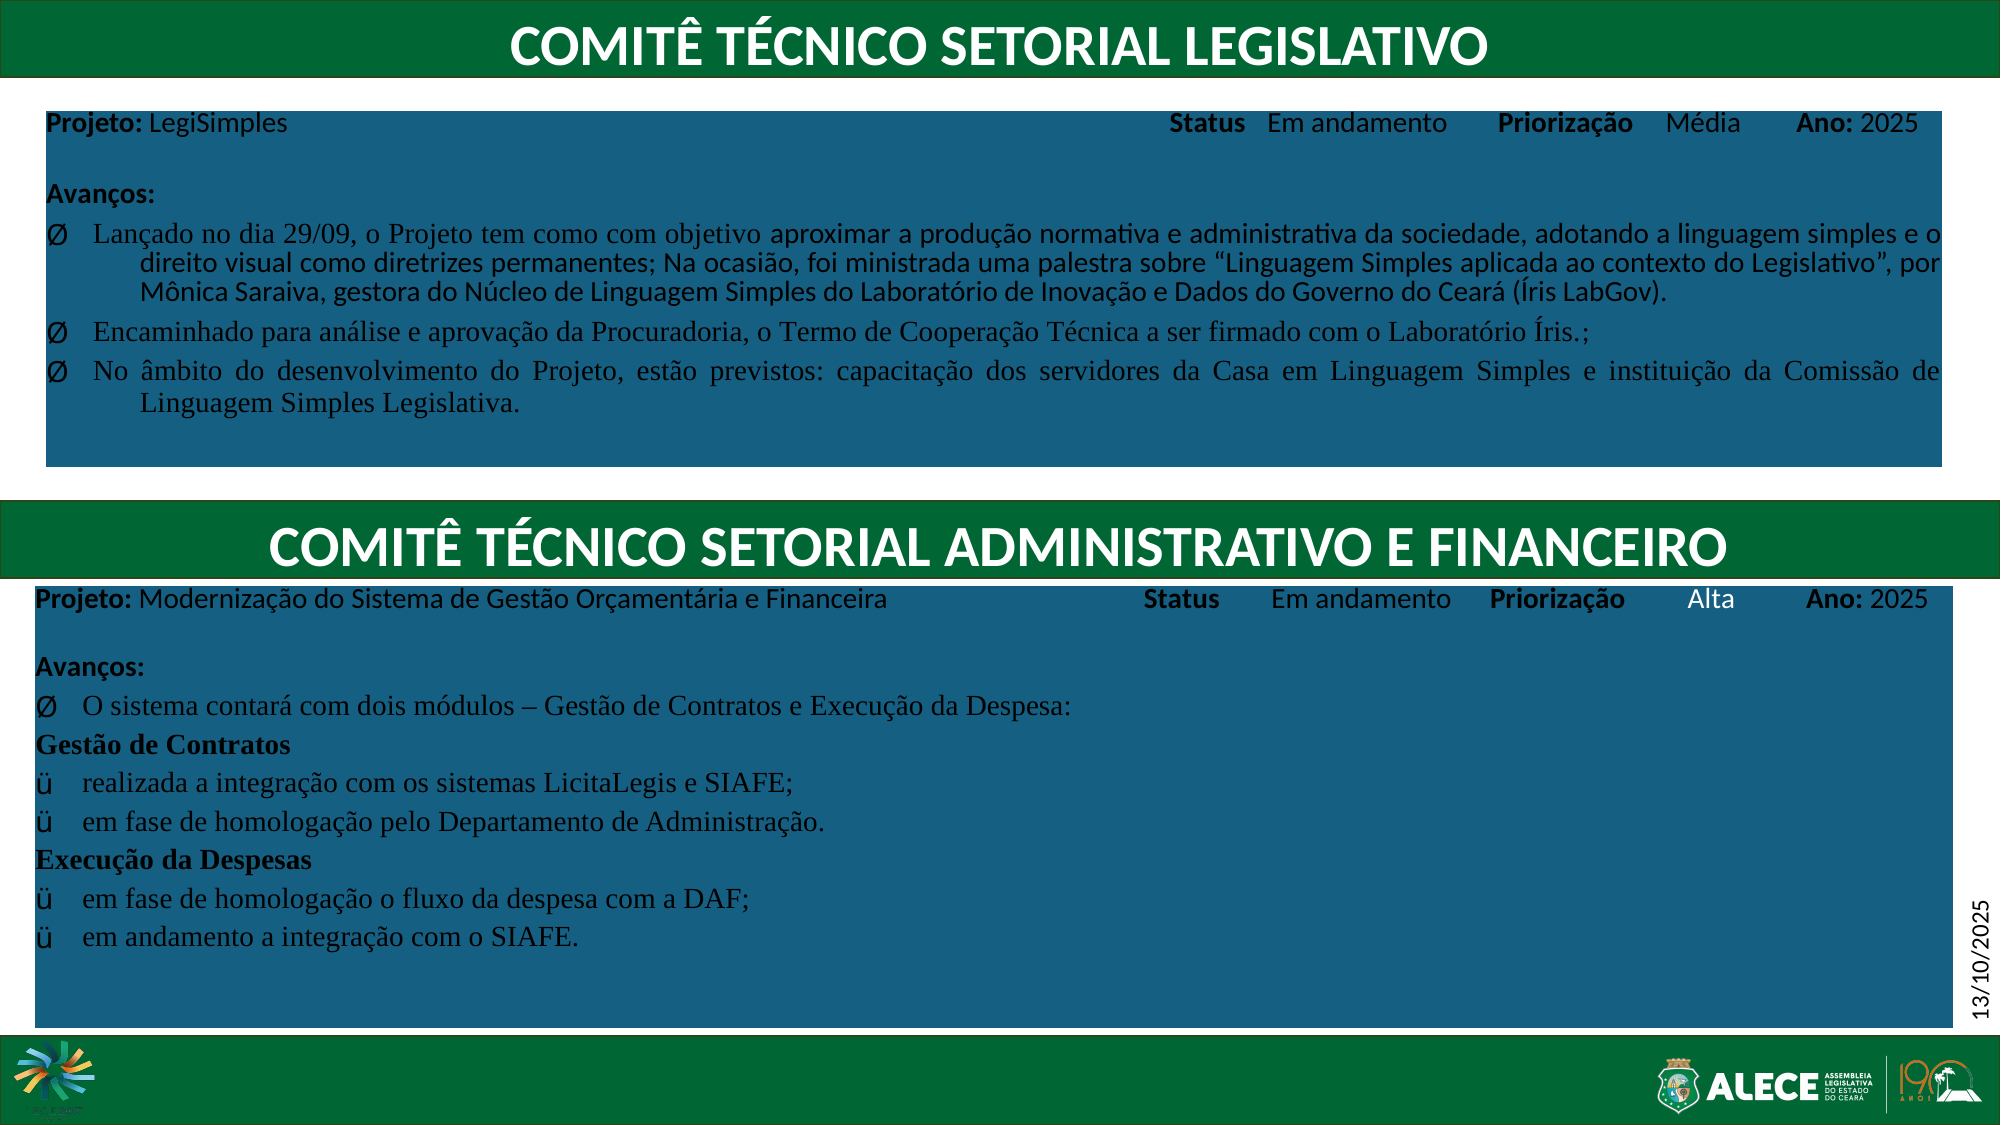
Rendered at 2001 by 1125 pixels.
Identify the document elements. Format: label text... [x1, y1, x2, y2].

table_header Ano: 2025 [1773, 111, 1942, 182]
table_header Projeto: LegiSimples [46, 111, 1114, 182]
table_header Alta [1641, 586, 1782, 654]
table_header Média [1634, 111, 1773, 182]
text_box COMITÊ TÉCNICO SETORIAL ADMINISTRATIVO E FINANCEIRO [0, 501, 2000, 578]
table_cell Avanços: Lançado no dia 29/09, o Projeto tem como com objetivo aproximar a produção normativa e administrativa da sociedade, adotando a linguagem simples e o direito visual como diretrizes permanentes; Na ocasião, foi ministrada uma palestra sobre “Linguagem Simples aplicada ao contexto do Legislativo”, por Mônica Saraiva, gestora do Núcleo de Linguagem Simples do Laboratório de Inovação e Dados do Governo do Ceará (Íris LabGov). Encaminhado para análise e aprovação da Procuradoria, o Termo de Cooperação Técnica a ser firmado com o Laboratório Íris.; No âmbito do desenvolvimento do Projeto, estão previstos: capacitação dos servidores da Casa em Linguagem Simples e instituição da Comissão de Linguagem Simples Legislativa. [46, 182, 1942, 467]
table_header Projeto: Modernização do Sistema de Gestão Orçamentária e Financeira [35, 586, 1115, 654]
table_header Em andamento [1249, 586, 1474, 654]
picture [1625, 982, 2000, 1125]
text_box COMITÊ TÉCNICO SETORIAL LEGISLATIVO [0, 0, 2000, 77]
table_header Priorização [1469, 111, 1634, 182]
table_header Status [1115, 586, 1249, 654]
table_cell Avanços: O sistema contará com dois módulos – Gestão de Contratos e Execução da Despesa: Gestão de Contratos realizada a integração com os sistemas LicitaLegis e SIAFE; em fase de homologação pelo Departamento de Administração. Execução da Despesas em fase de homologação o fluxo da despesa com a DAF; em andamento a integração com o SIAFE. [35, 654, 1953, 1028]
text_box 13/10/2025 [1956, 883, 2000, 1037]
table_header Priorização [1474, 586, 1641, 654]
table_header Ano: 2025 [1782, 586, 1953, 654]
table_header Em andamento [1246, 111, 1469, 182]
text_box [0, 1036, 1625, 1125]
table_header Status [1114, 111, 1246, 182]
